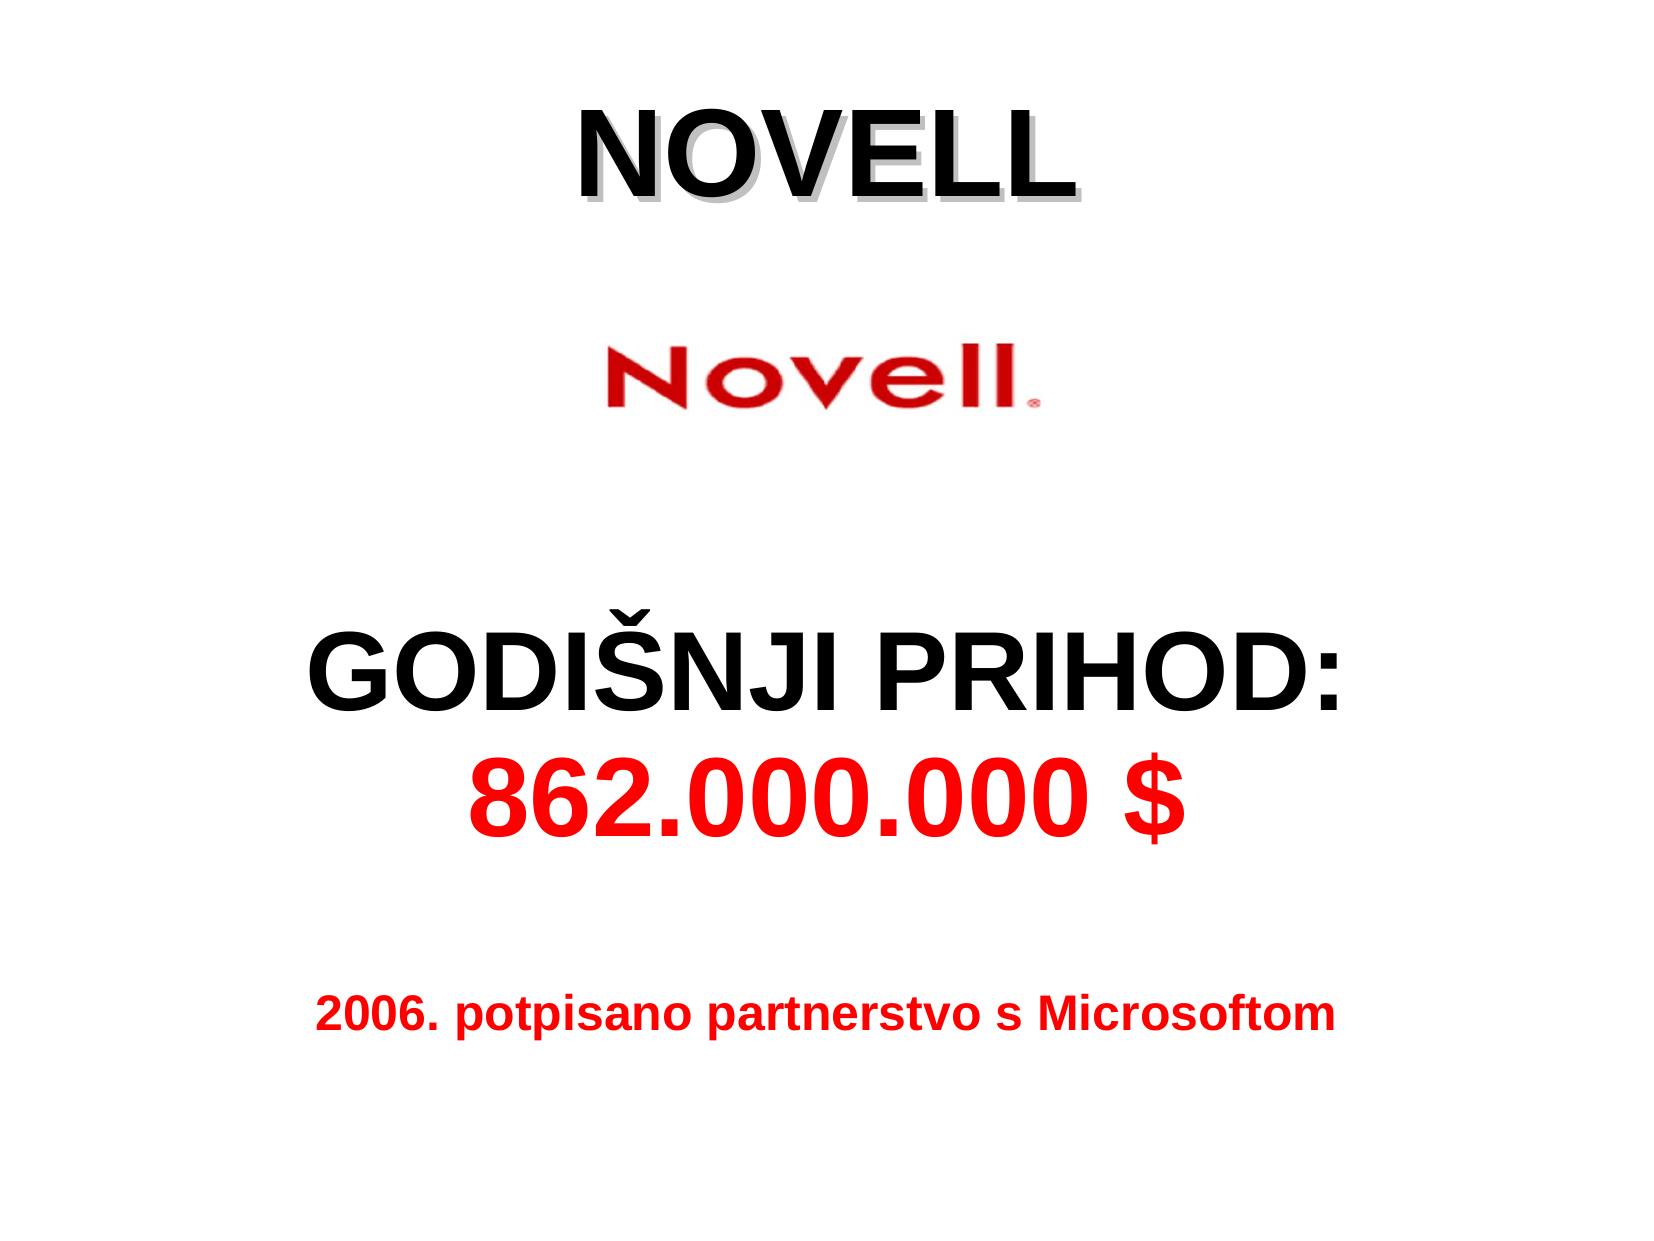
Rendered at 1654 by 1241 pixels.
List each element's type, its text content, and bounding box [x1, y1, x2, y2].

title NOVELL [82, 49, 1571, 257]
picture [487, 224, 1163, 563]
subtitle GODIŠNJI PRIHOD: 862.000.000 $ 2006. potpisano partnerstvo s Microsoftom [82, 297, 1571, 1102]
